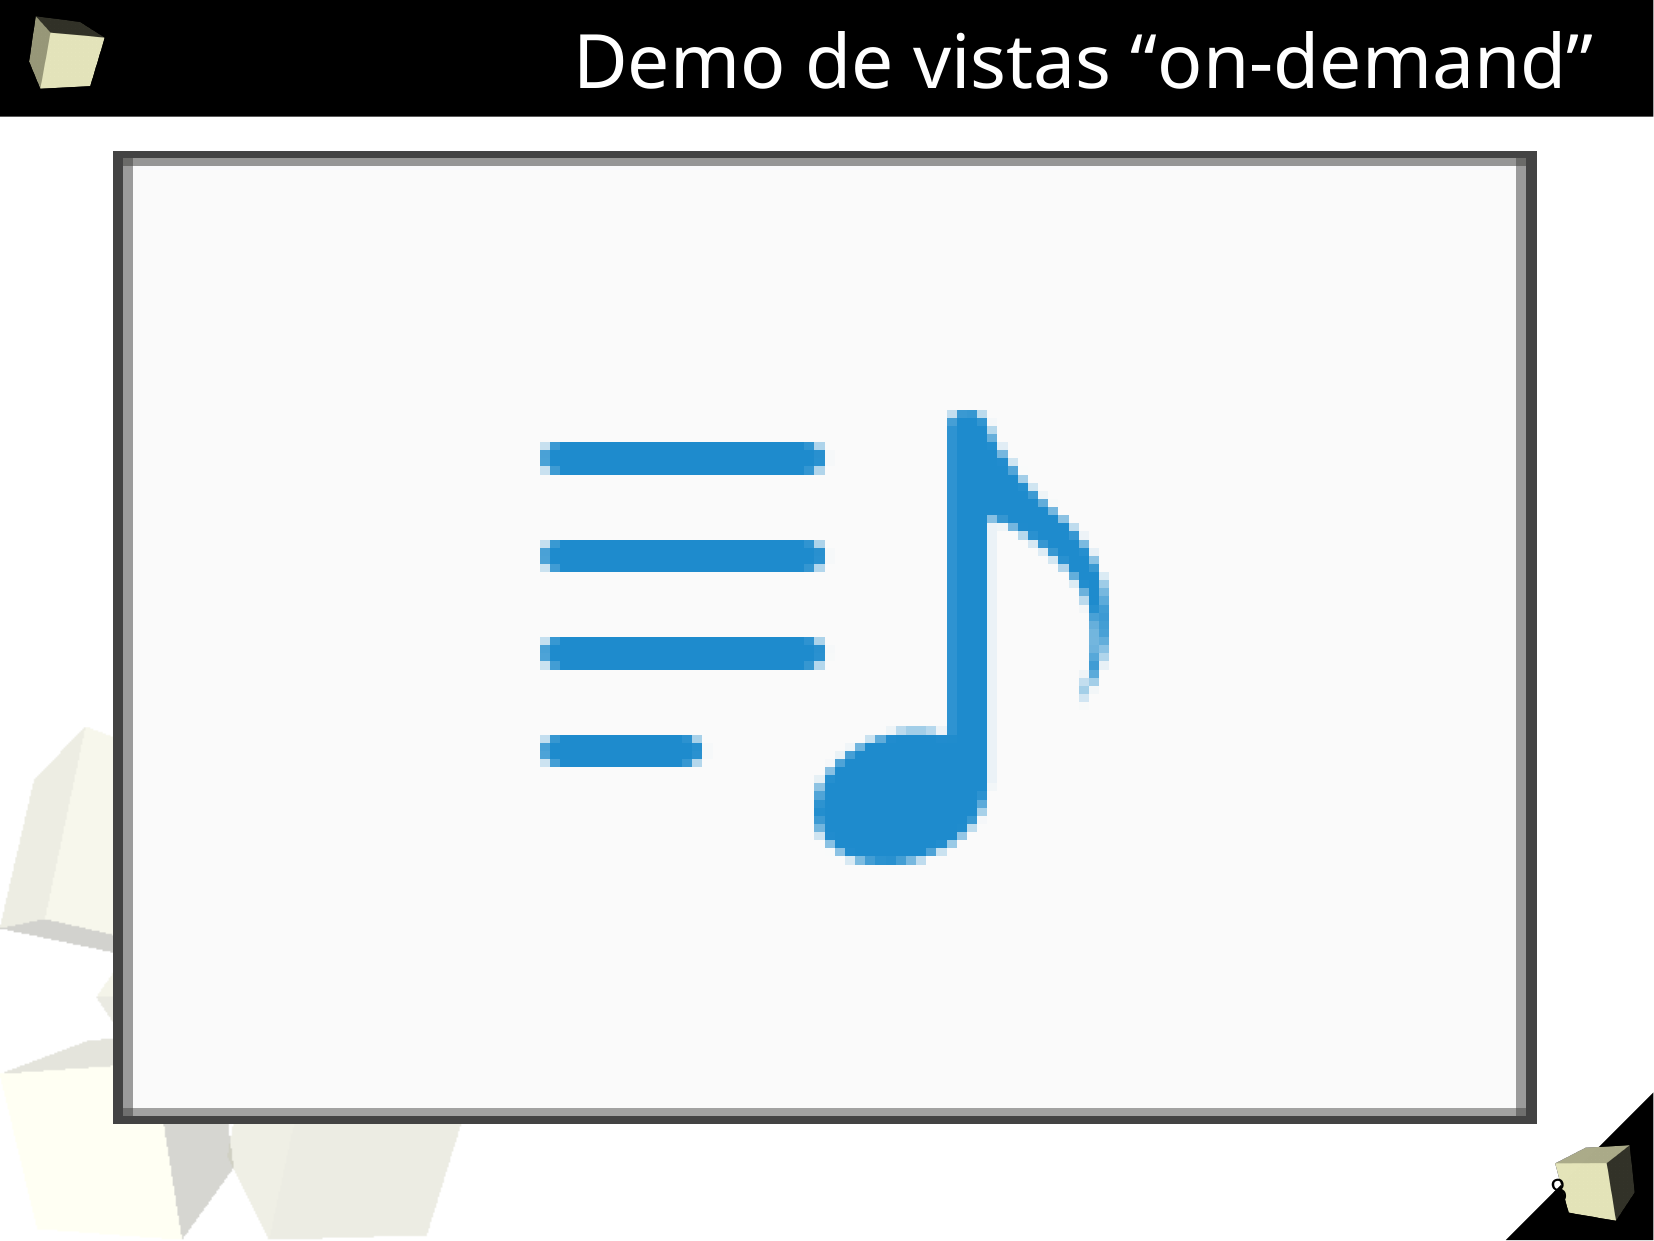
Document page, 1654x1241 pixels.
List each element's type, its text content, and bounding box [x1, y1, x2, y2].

text_box [112, 150, 1538, 1126]
title Demo de vistas “on-demand” [118, 0, 1595, 119]
picture [0, 726, 477, 1241]
